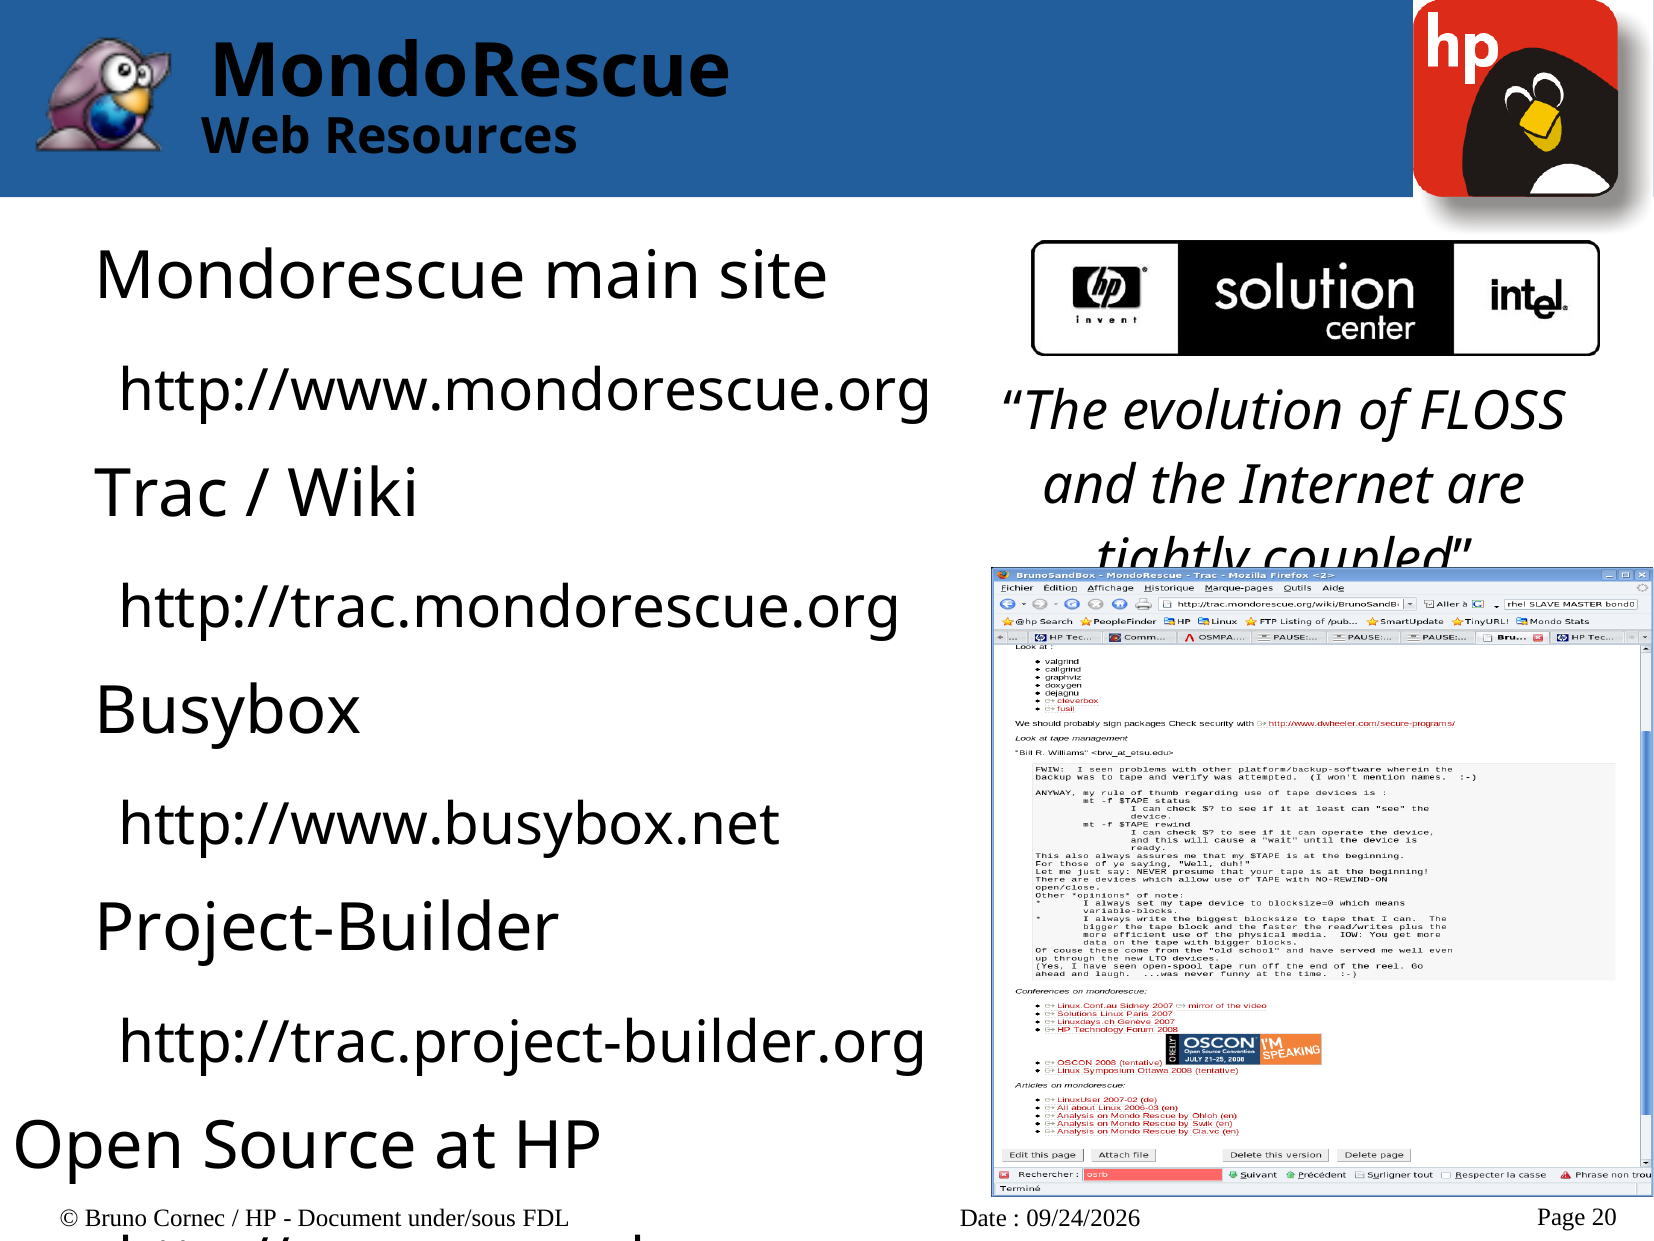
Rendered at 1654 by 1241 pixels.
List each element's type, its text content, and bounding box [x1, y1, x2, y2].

list Mondorescue main site http://www.mondorescue.org Trac / Wiki http://trac.mondorescue.org Busybox http://www.busybox.net Project-Builder http://trac.project-builder.org Open Source at HP http://opensource.hp.com [11, 227, 1089, 1241]
picture [991, 567, 1654, 1197]
title Web Resources [201, 32, 1191, 241]
picture [1031, 240, 1600, 356]
text_box “The evolution of FLOSS and the Internet are tightly coupled” [1003, 371, 1631, 567]
picture [0, 0, 211, 199]
picture [1413, 0, 1654, 235]
